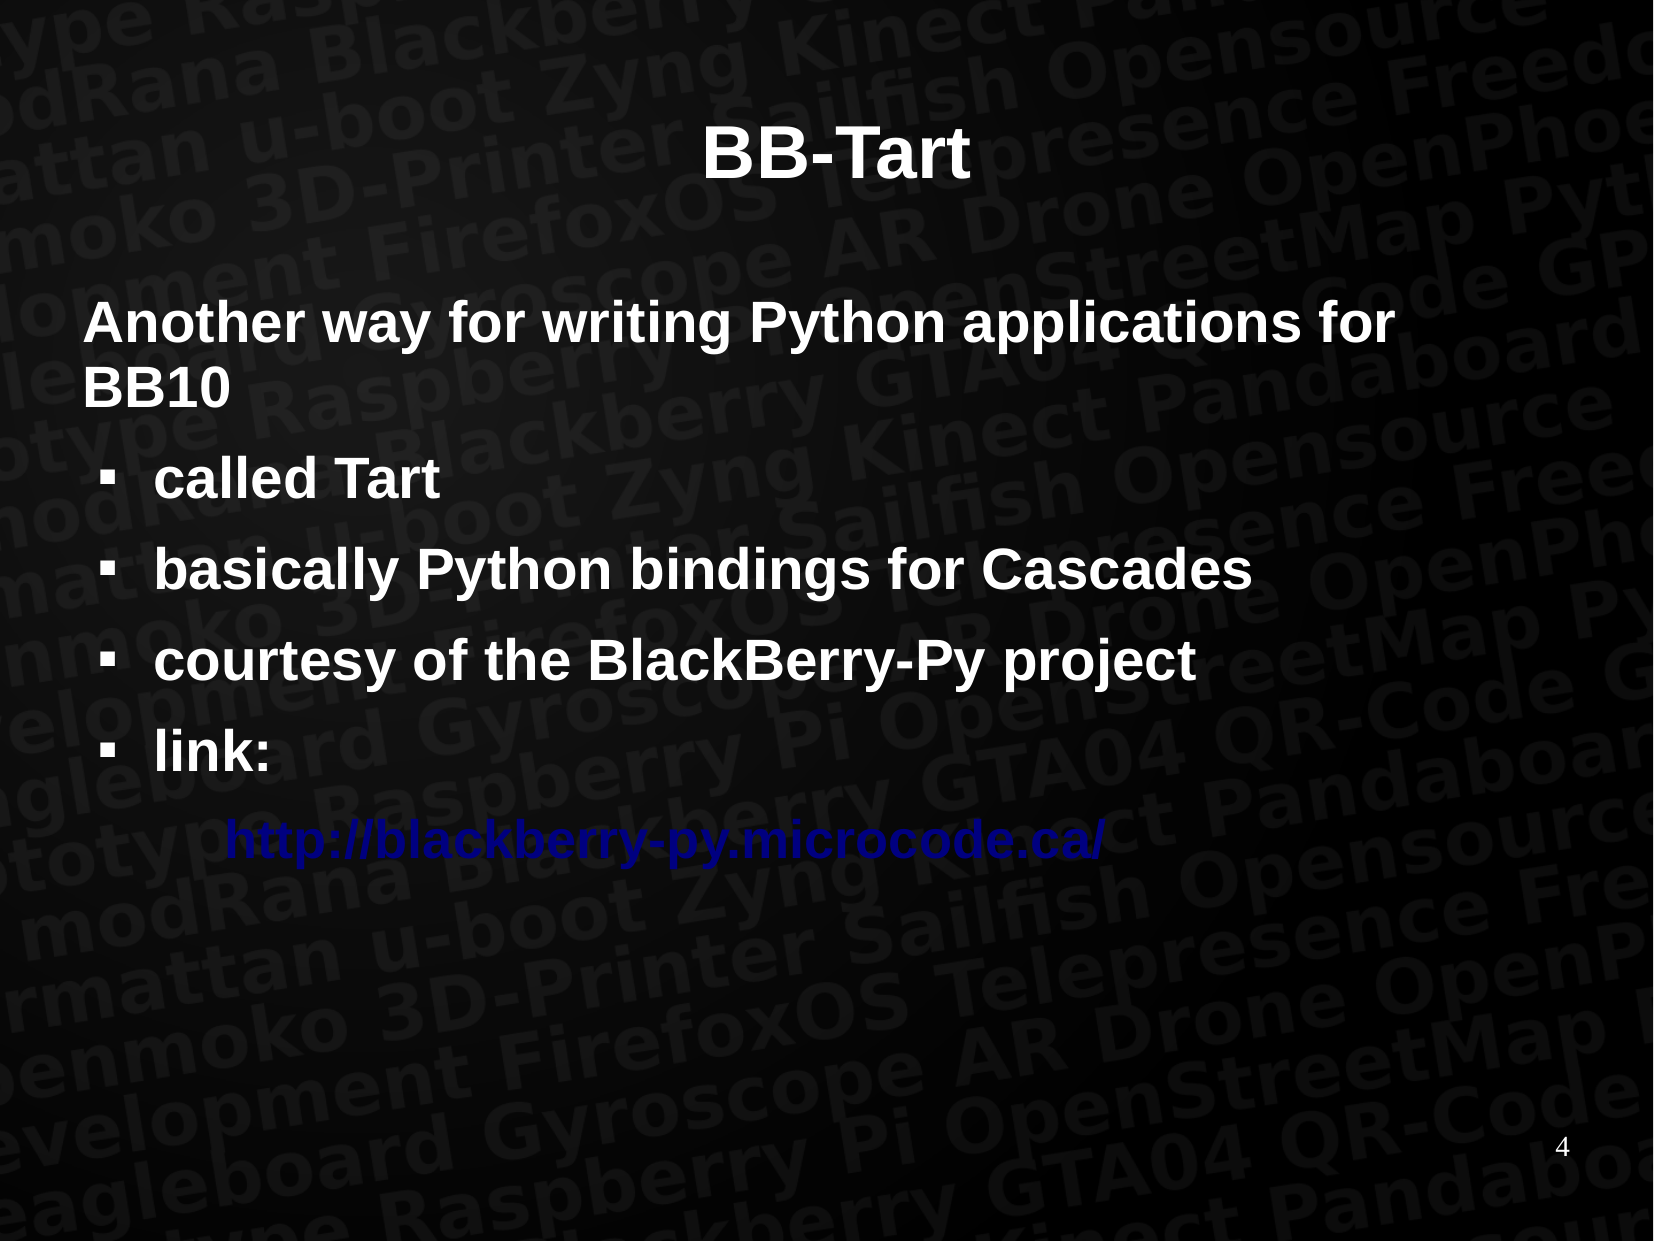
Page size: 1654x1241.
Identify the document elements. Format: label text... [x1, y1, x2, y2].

list Another way for writing Python applications for BB10 called Tart basically Python bindings for Cascades courtesy of the BlackBerry-Py project link: http://blackberry-py.microcode.ca/ [82, 290, 1538, 1126]
picture [0, 0, 1654, 1241]
title BB-Tart [82, 49, 1571, 257]
